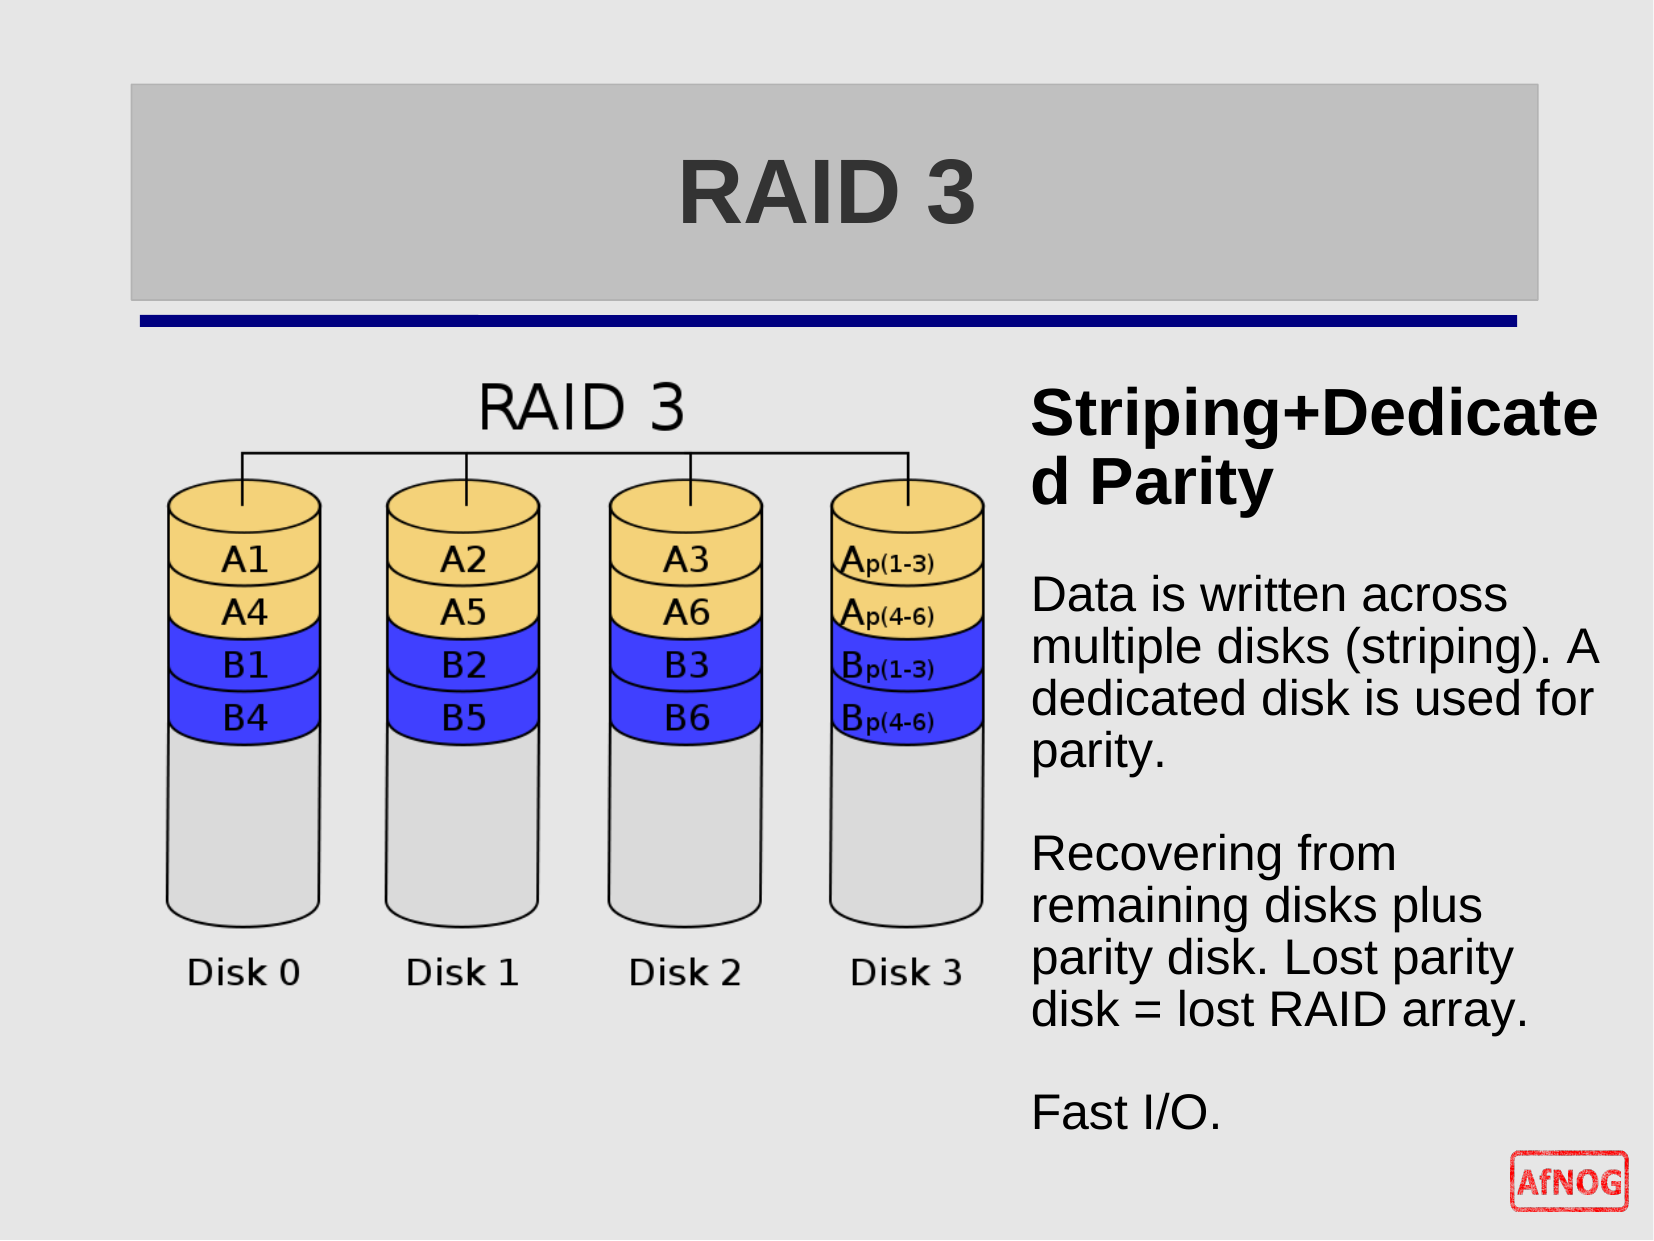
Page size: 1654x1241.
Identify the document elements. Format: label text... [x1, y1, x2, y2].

picture [137, 361, 1027, 1021]
text_box RAID 3 [121, 91, 1534, 298]
picture [1510, 1150, 1629, 1212]
text_box Striping+Dedicated Parity Data is written across multiple disks (striping). A dedicated disk is used for parity. Recovering from remaining disks plus parity disk. Lost parity disk = lost RAID array. Fast I/O. [1016, 372, 1627, 1148]
